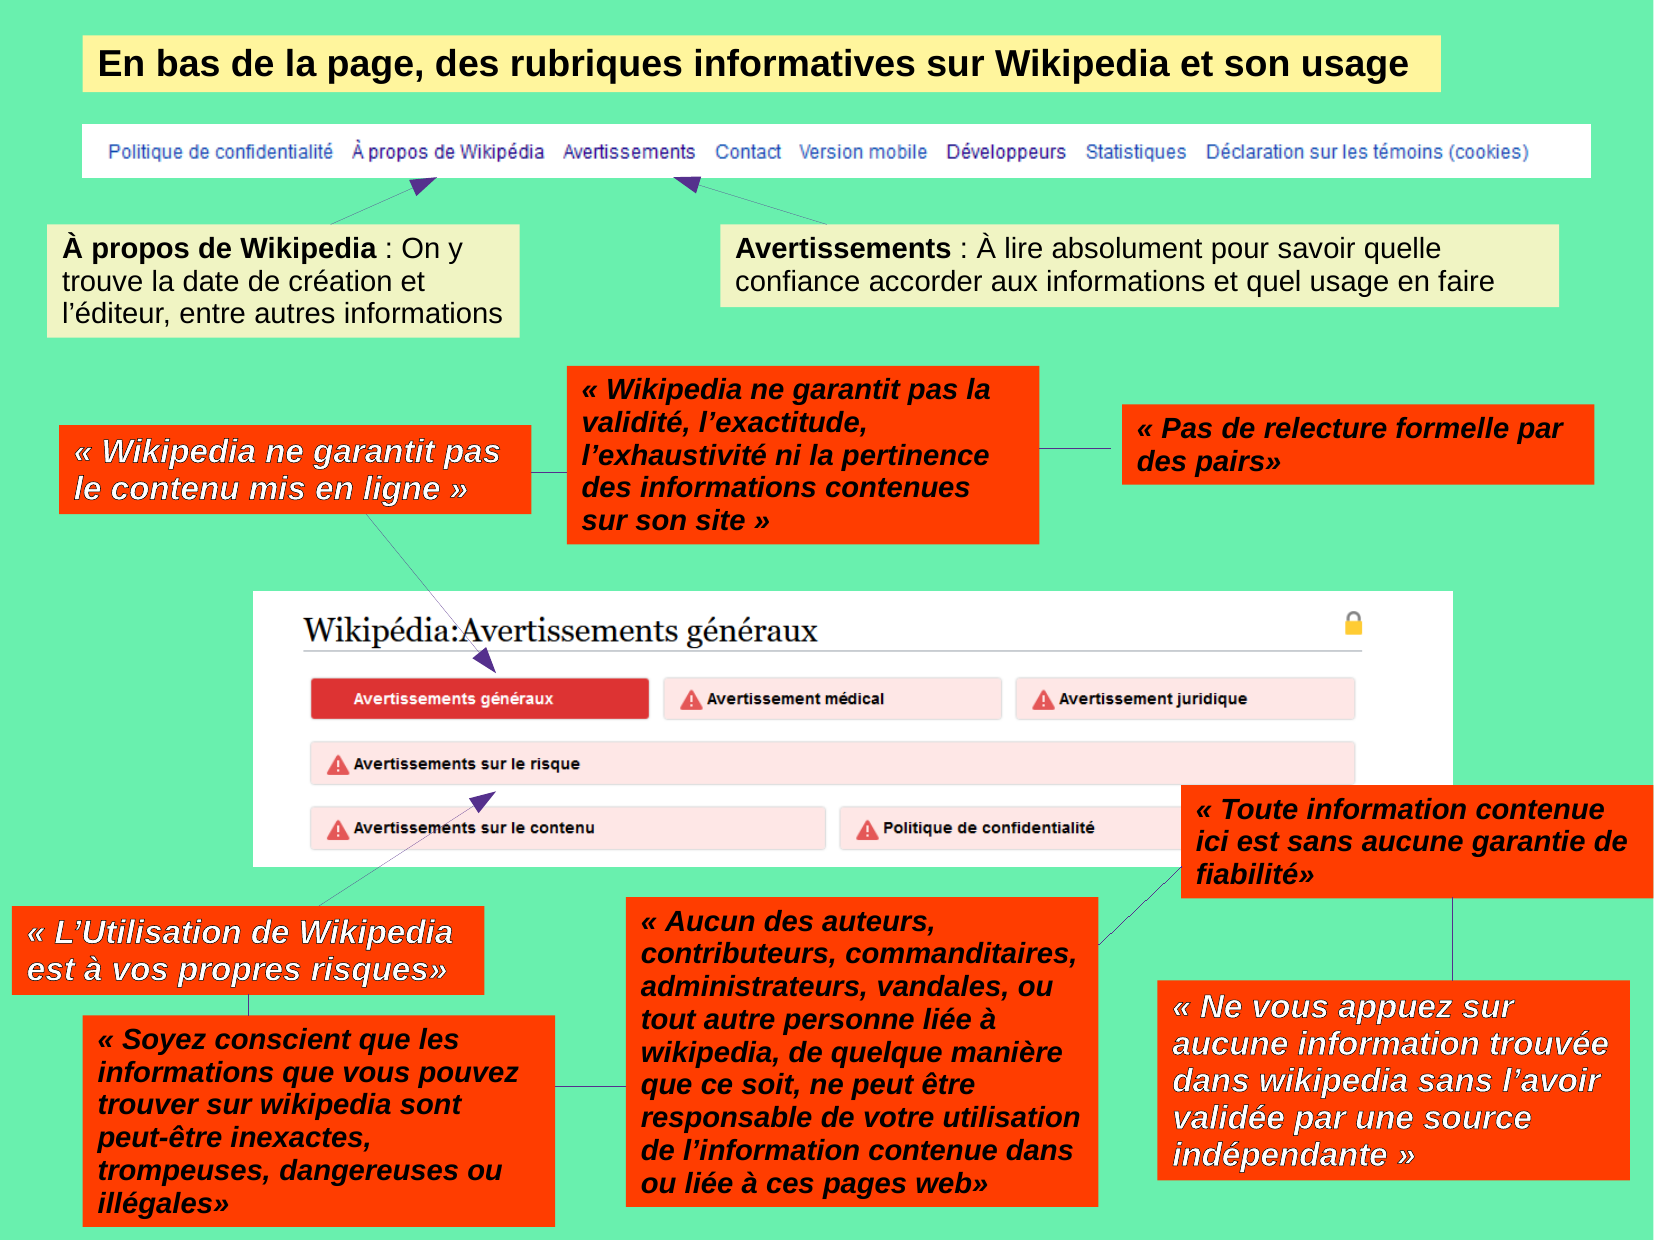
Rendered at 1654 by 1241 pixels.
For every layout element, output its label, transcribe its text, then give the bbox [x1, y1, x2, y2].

text_box Avertissements : À lire absolument pour savoir quelle confiance accorder aux informations et quel usage en faire [720, 224, 1560, 308]
text_box « Aucun des auteurs, contributeurs, commanditaires, administrateurs, vandales, ou tout autre personne liée à wikipedia, de quelque manière que ce soit, ne peut être responsable de votre utilisation de l’information contenue dans ou liée à ces pages web» [625, 897, 1099, 1207]
text_box « L’Utilisation de Wikipedia est à vos propres risques» [11, 906, 485, 995]
text_box « Soyez conscient que les informations que vous pouvez trouver sur wikipedia sont peut-être inexactes, trompeuses, dangereuses ou illégales» [82, 1015, 556, 1227]
text_box « Toute information contenue ici est sans aucune garantie de fiabilité» [1181, 785, 1654, 899]
picture [253, 591, 1453, 867]
picture [82, 124, 1591, 178]
text_box « Wikipedia ne garantit pas la validité, l’exactitude, l’exhaustivité ni la pertinence des informations contenues sur son site » [566, 365, 1040, 545]
text_box En bas de la page, des rubriques informatives sur Wikipedia et son usage [82, 35, 1441, 93]
text_box À propos de Wikipedia : On y trouve la date de création et l’éditeur, entre autres informations [47, 224, 520, 338]
text_box « Pas de relecture formelle par des pairs» [1122, 404, 1595, 485]
text_box « Ne vous appuez sur aucune information trouvée dans wikipedia sans l’avoir validée par une source indépendante » [1157, 980, 1630, 1181]
text_box « Wikipedia ne garantit pas le contenu mis en ligne » [59, 425, 532, 515]
